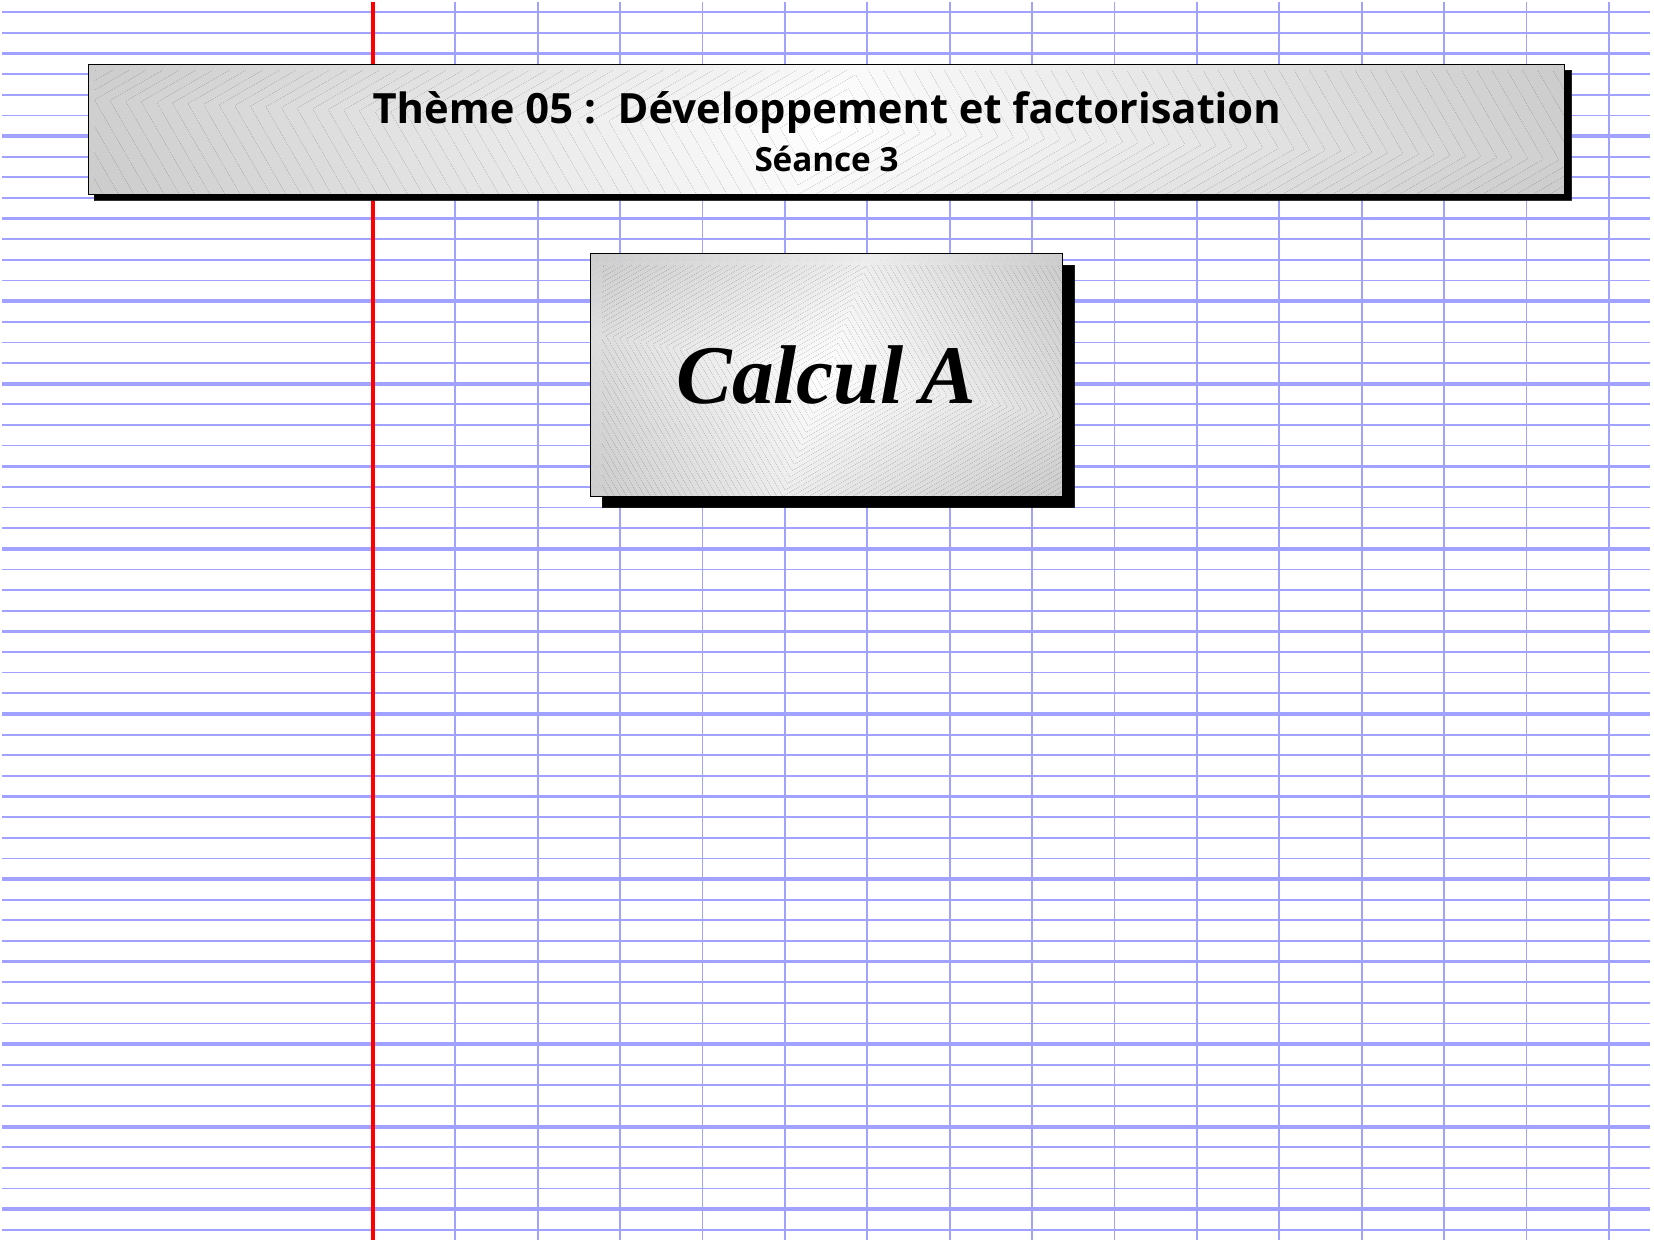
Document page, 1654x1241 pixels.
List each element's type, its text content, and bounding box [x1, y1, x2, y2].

picture [0, 0, 1654, 1241]
text_box Thème 05 : Développement et factorisation Séance 3 [88, 64, 1565, 195]
text_box Calcul A [590, 253, 1063, 497]
